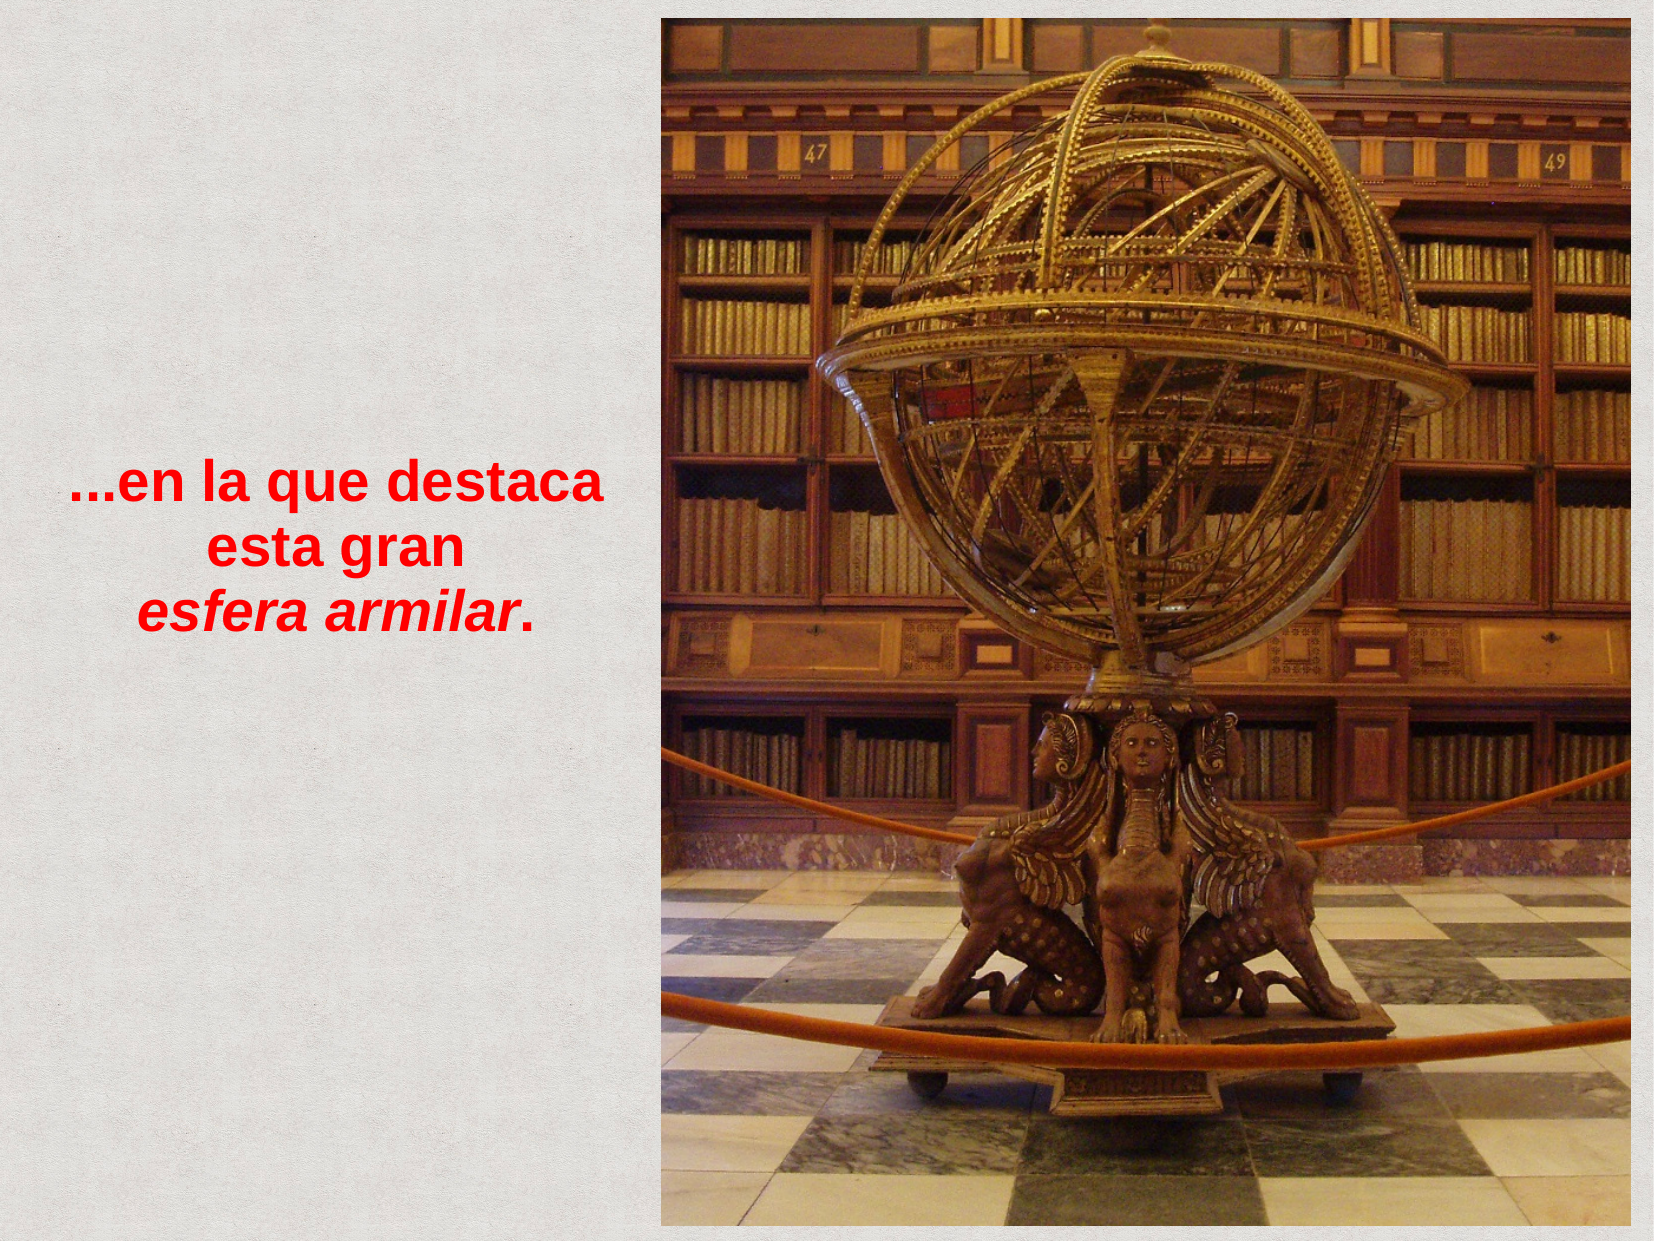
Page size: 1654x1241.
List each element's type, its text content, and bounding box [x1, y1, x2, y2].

title ...en la que destaca esta gran esfera armilar. [35, 442, 638, 650]
picture [0, 0, 1654, 1241]
